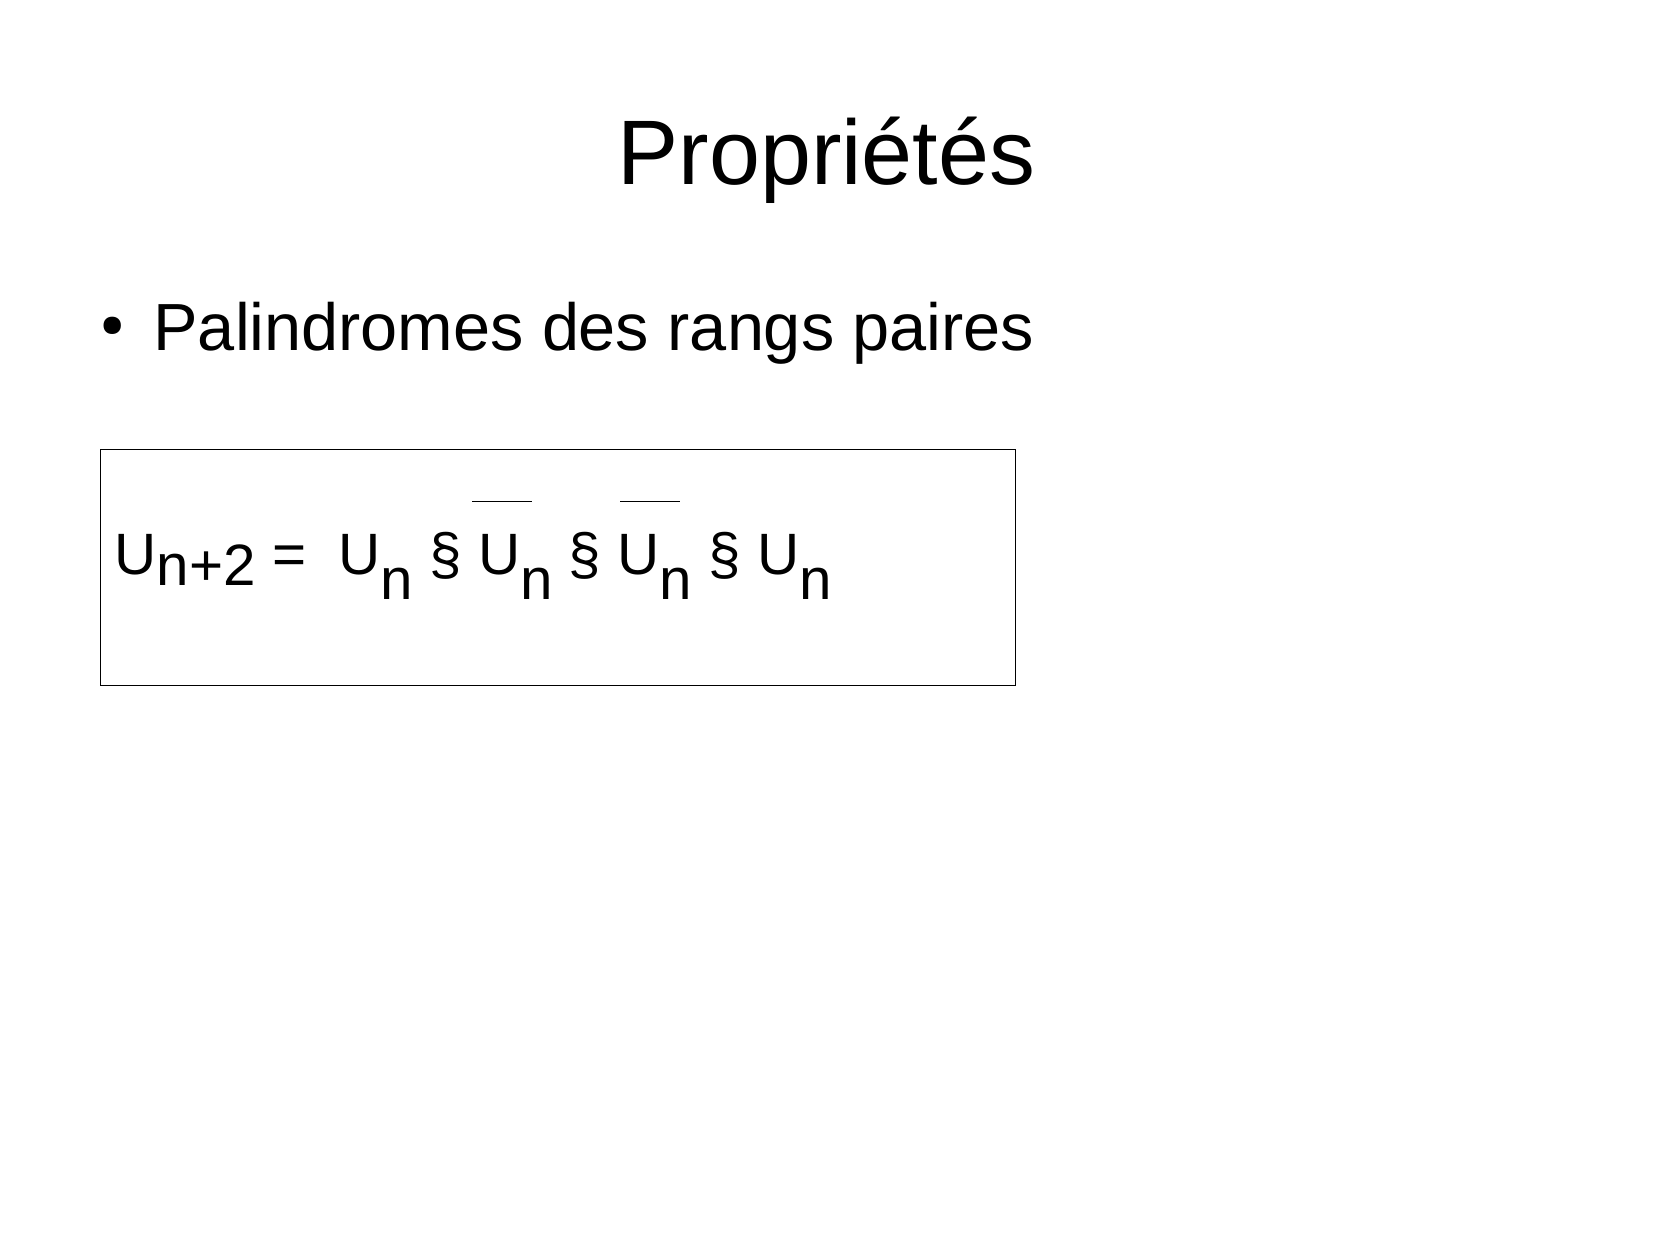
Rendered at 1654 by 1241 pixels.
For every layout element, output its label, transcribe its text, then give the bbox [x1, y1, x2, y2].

table_header Un+2 = Un § Un § Un § Un [101, 450, 1015, 685]
title Propriétés [82, 49, 1571, 257]
list Palindromes des rangs paires [82, 290, 1571, 1109]
